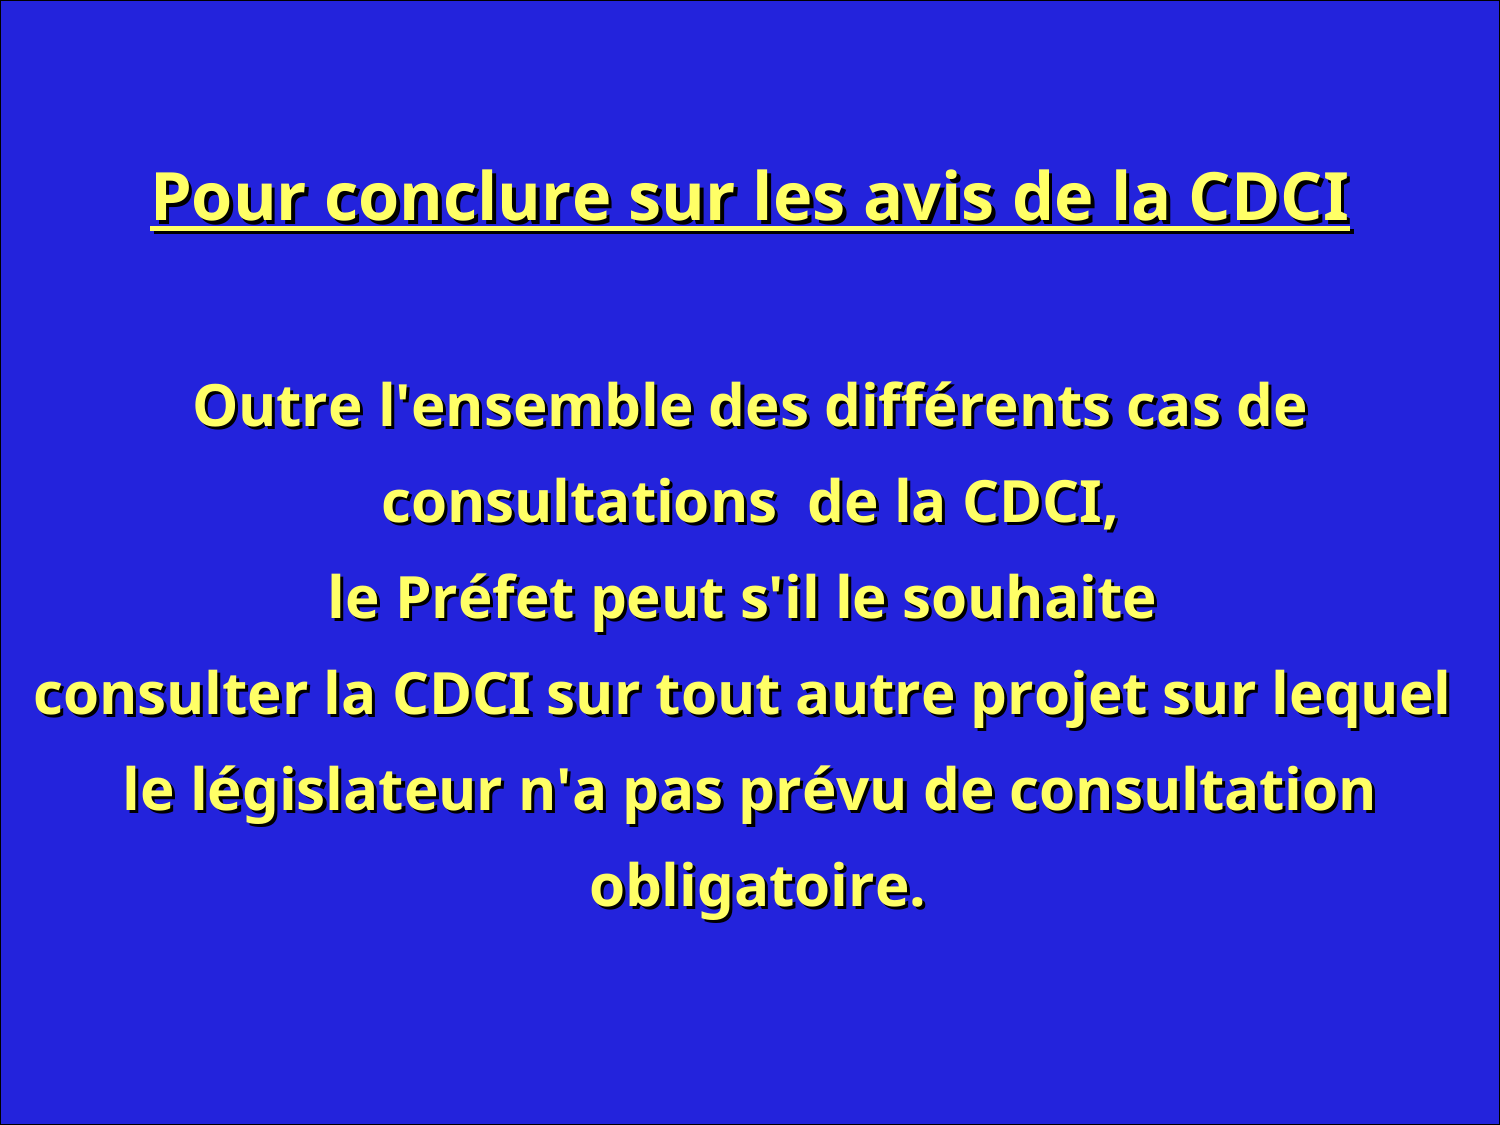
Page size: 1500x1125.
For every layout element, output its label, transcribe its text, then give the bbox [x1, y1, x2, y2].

text_box Pour conclure sur les avis de la CDCI Outre l'ensemble des différents cas de consultations de la CDCI, le Préfet peut s'il le souhaite consulter la CDCI sur tout autre projet sur lequel le législateur n'a pas prévu de consultation obligatoire. [0, 0, 1500, 1125]
